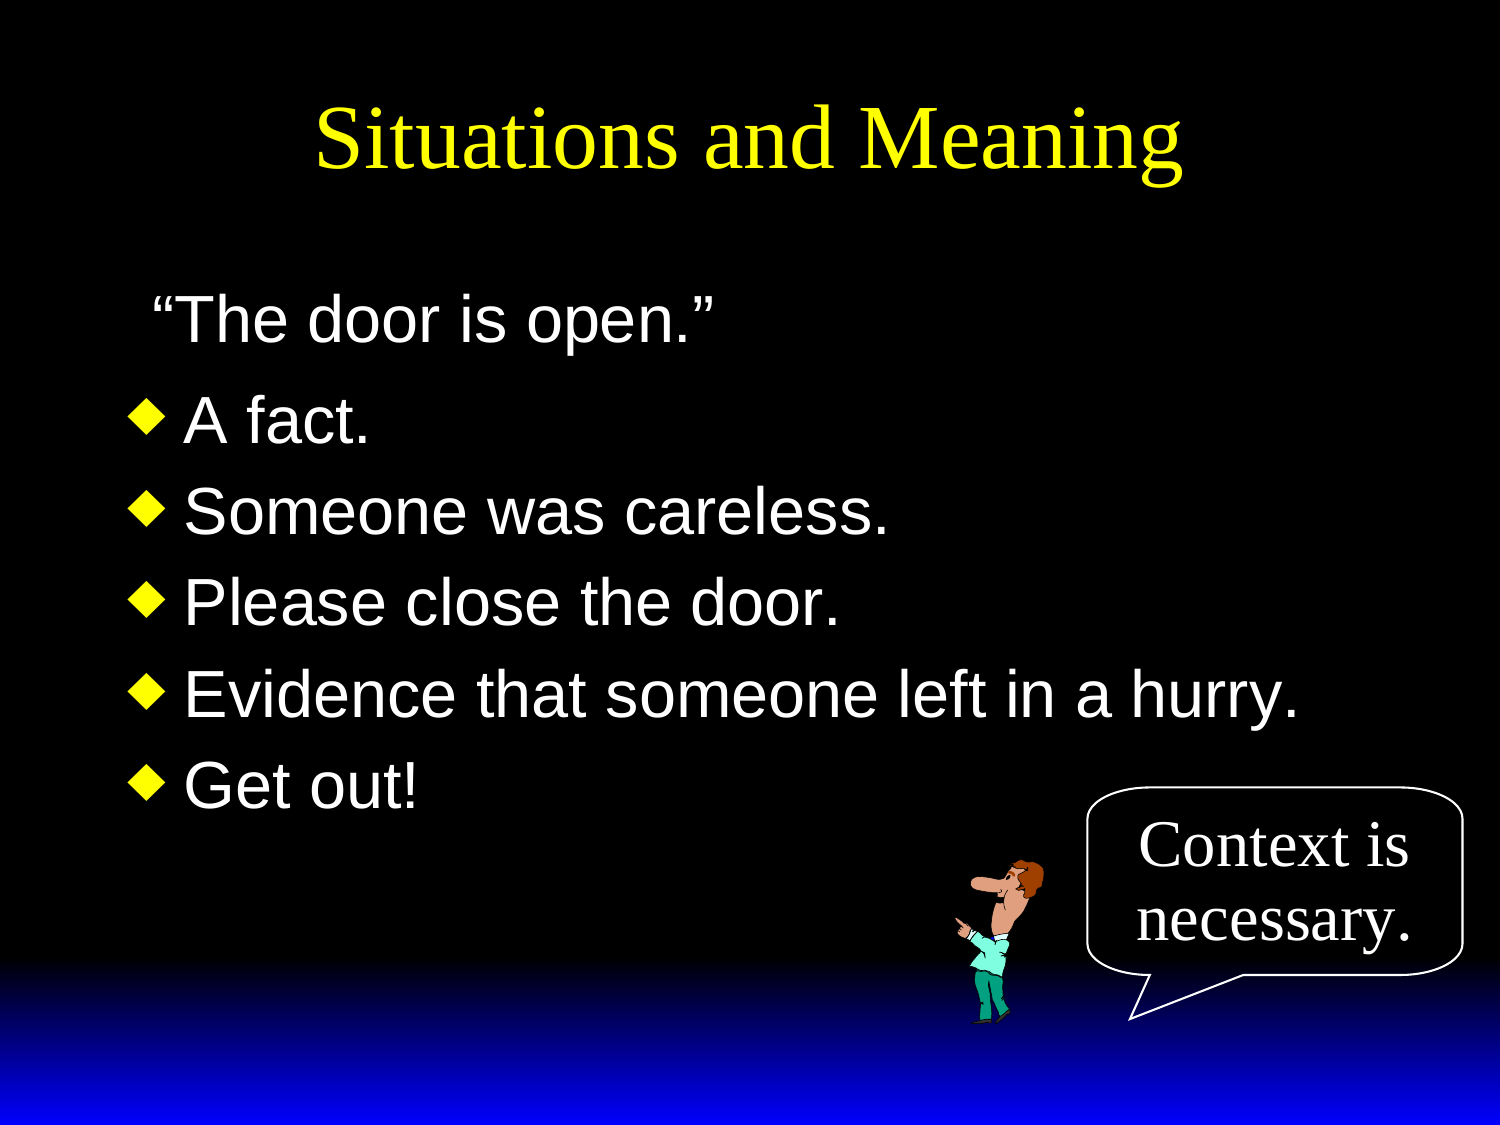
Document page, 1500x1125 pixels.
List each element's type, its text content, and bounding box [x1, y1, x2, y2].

text_box “The door is open.” [137, 274, 1351, 365]
chart [954, 859, 1045, 1025]
list A fact. Someone was careless. Please close the door. Evidence that someone left in a hurry. Get out! [112, 375, 1388, 963]
text_box Context is necessary. [1087, 787, 1463, 1020]
title Situations and Meaning [112, 37, 1388, 238]
